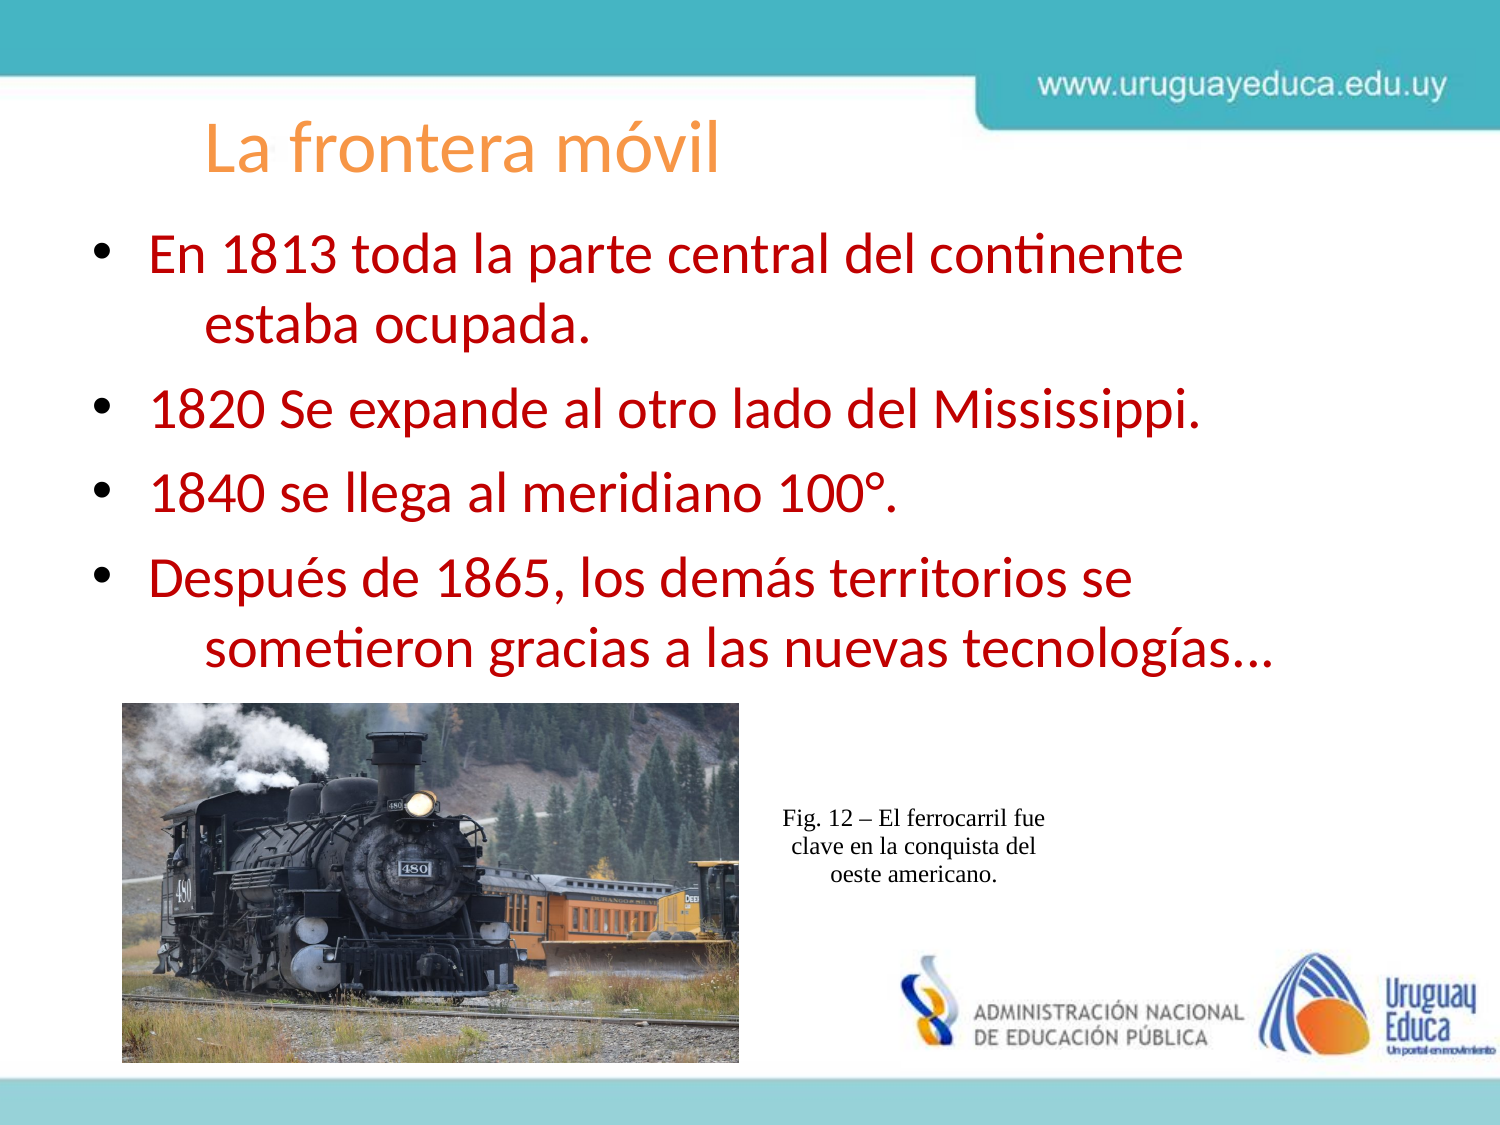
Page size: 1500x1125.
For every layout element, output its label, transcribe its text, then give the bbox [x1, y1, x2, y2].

title La frontera móvil [0, 48, 928, 237]
picture [0, 0, 1500, 1125]
text_box Fig. 12 – El ferrocarril fue clave en la conquista del oeste americano. [767, 797, 1070, 898]
list En 1813 toda la parte central del continente estaba ocupada. 1820 Se expande al otro lado del Mississippi. 1840 se llega al meridiano 100°. Después de 1865, los demás territorios se sometieron gracias a las nuevas tecnologías... [76, 208, 1341, 776]
